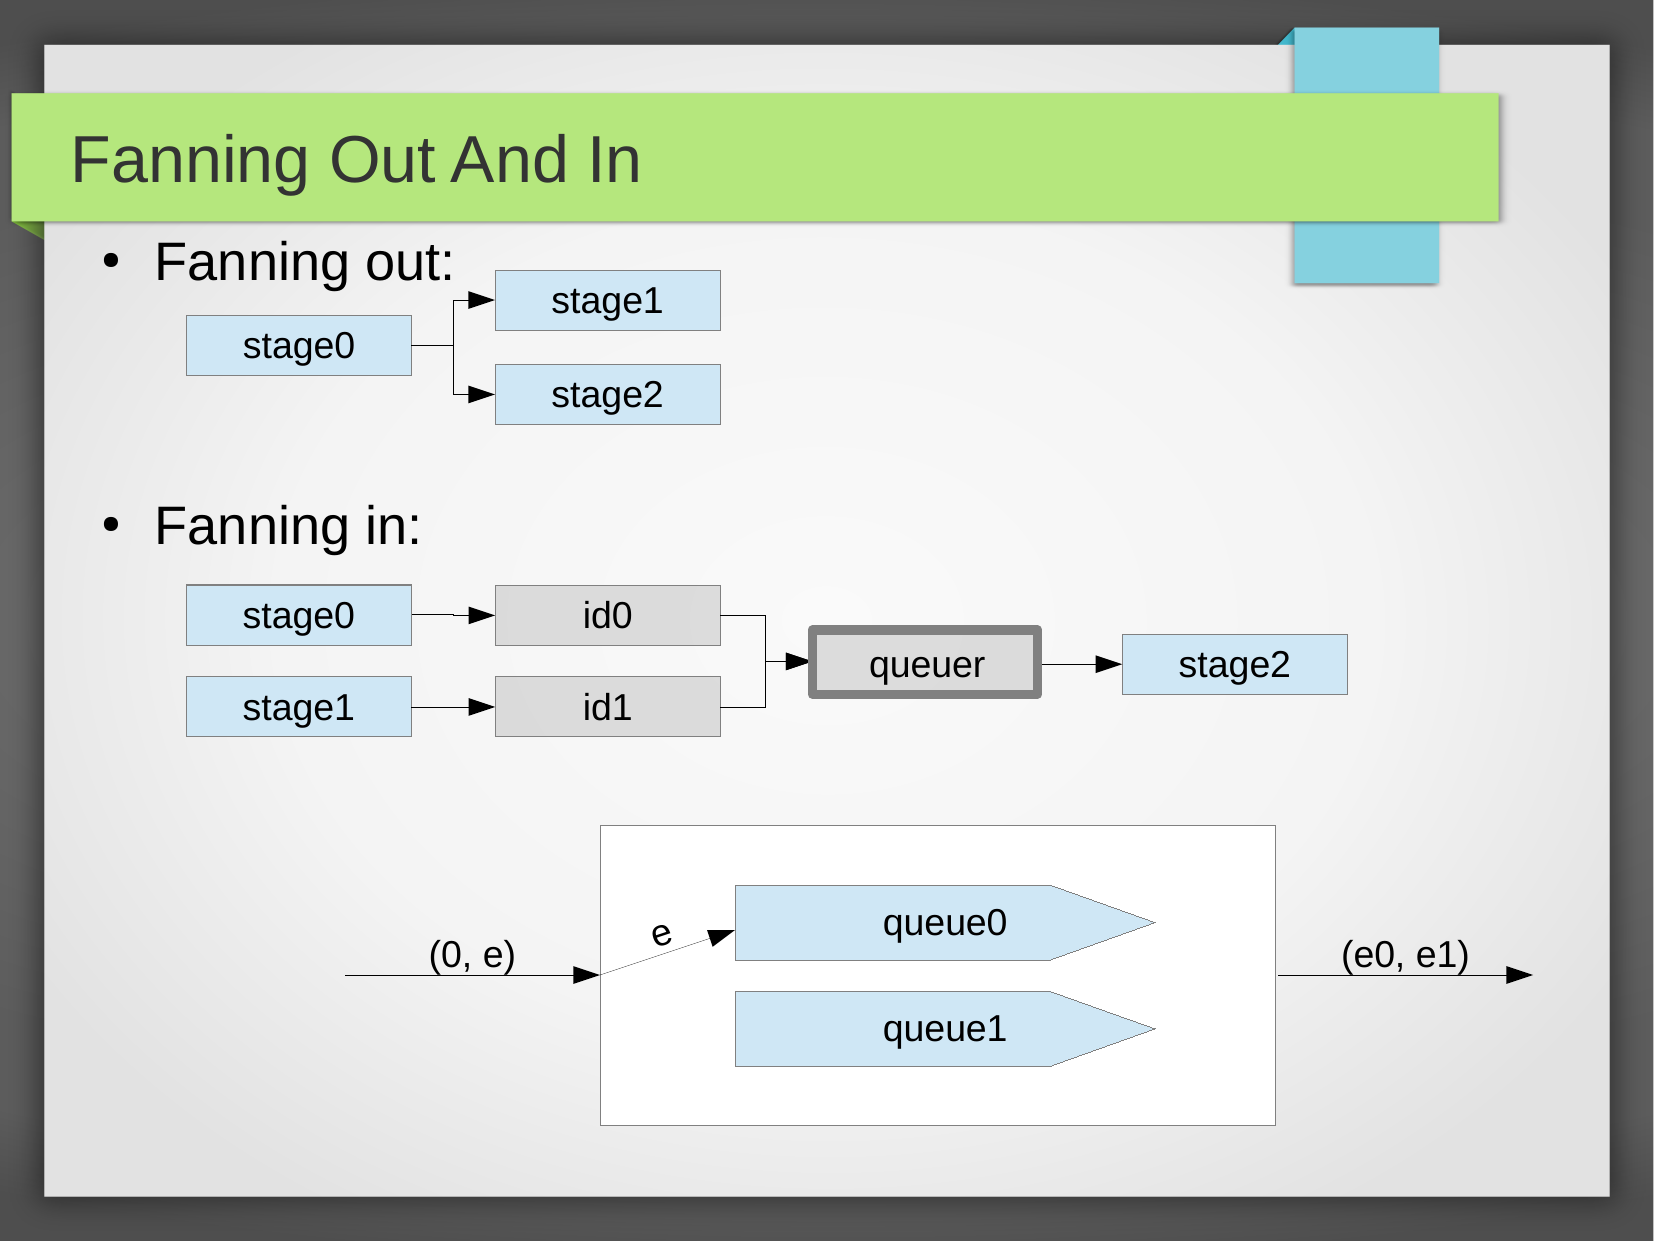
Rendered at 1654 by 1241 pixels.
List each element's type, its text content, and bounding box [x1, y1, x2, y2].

text_box [600, 1117, 1276, 1126]
text_box id1 [495, 676, 721, 737]
text_box stage2 [1122, 634, 1348, 695]
text_box stage1 [495, 270, 721, 331]
text_box [812, 629, 1038, 695]
text_box id0 [495, 585, 721, 646]
text_box stage2 [495, 364, 721, 425]
text_box stage0 [186, 585, 412, 646]
text_box queue0 [735, 885, 1156, 961]
list Fanning out: Fanning in: [83, 231, 1539, 1117]
picture [0, 0, 1654, 1241]
title Fanning Out And In [70, 106, 1229, 213]
text_box queue1 [735, 991, 1156, 1067]
text_box stage0 [186, 315, 412, 376]
text_box stage1 [186, 676, 412, 737]
